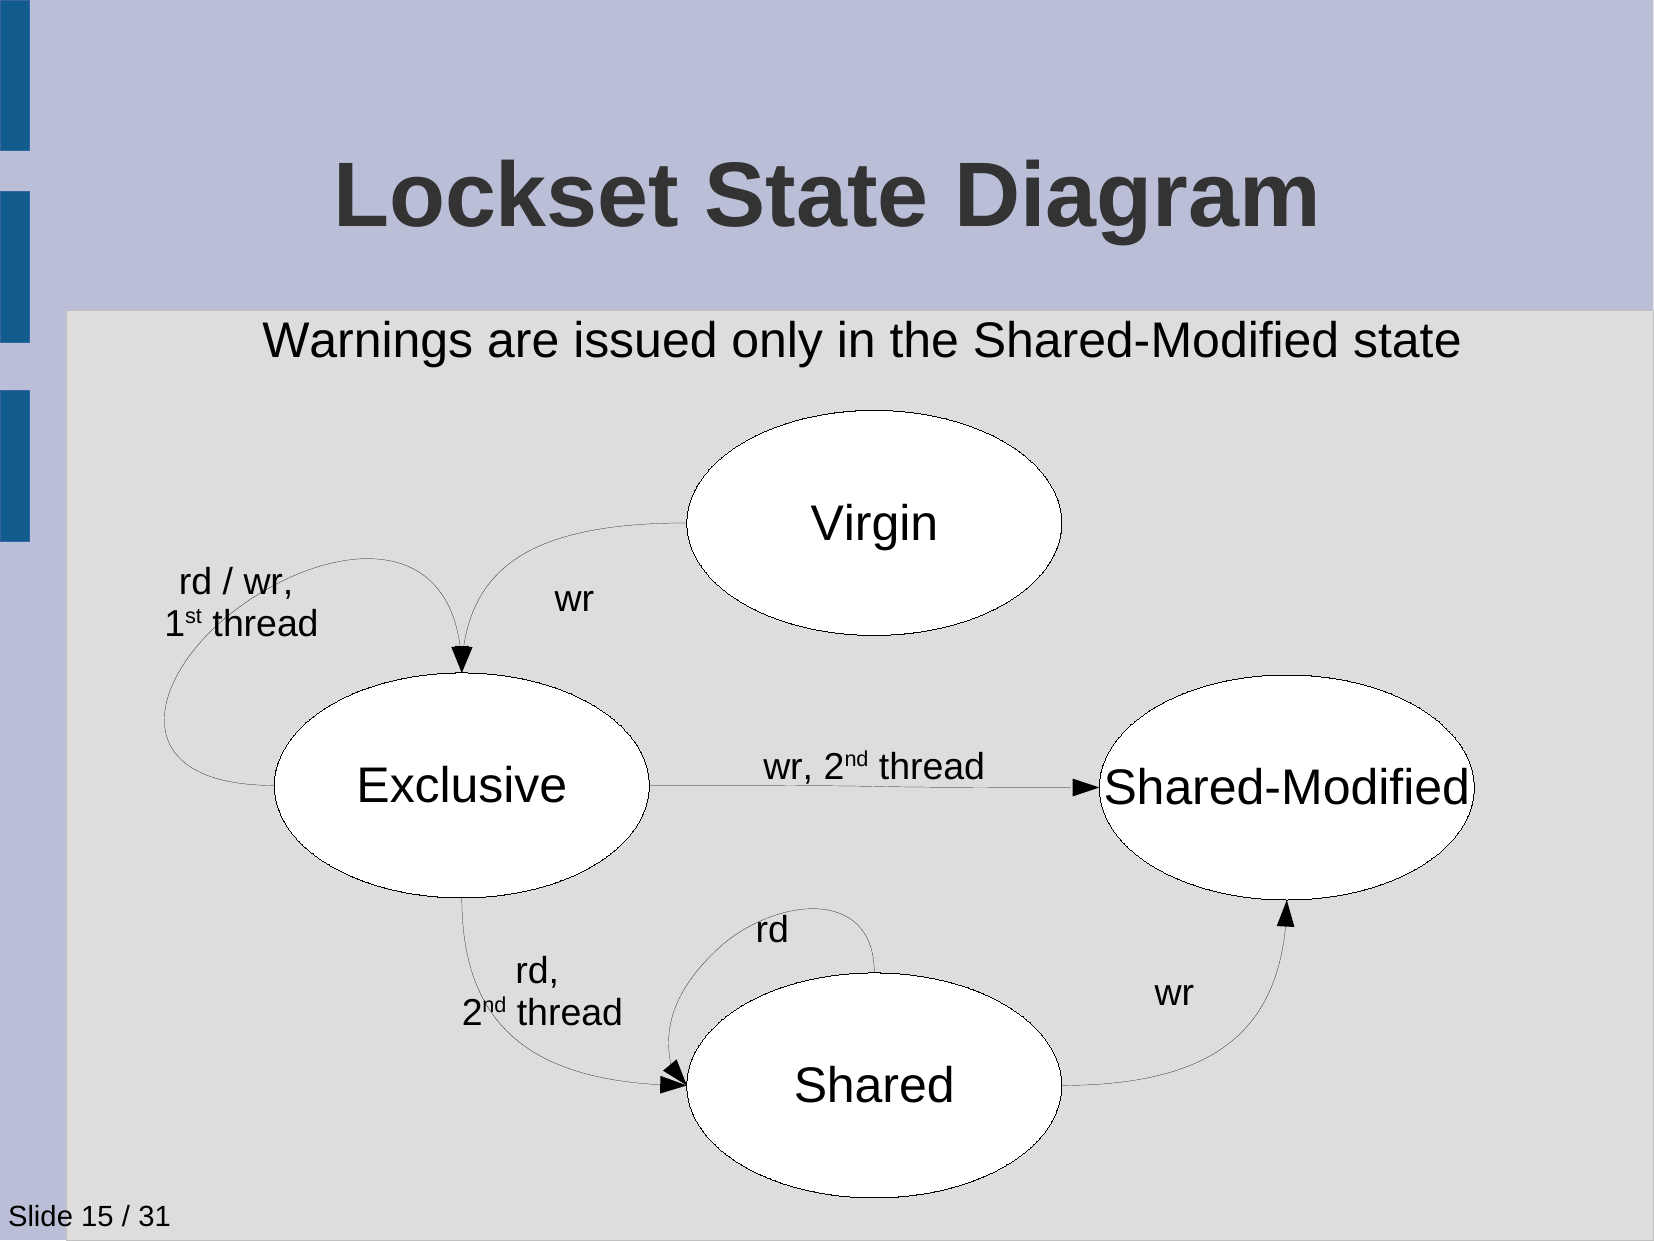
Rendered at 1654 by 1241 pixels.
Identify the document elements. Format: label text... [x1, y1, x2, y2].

text_box Exclusive [274, 672, 650, 898]
text_box Virgin [686, 410, 1062, 636]
text_box Shared [686, 972, 1062, 1198]
text_box Shared-Modified [1099, 675, 1475, 900]
